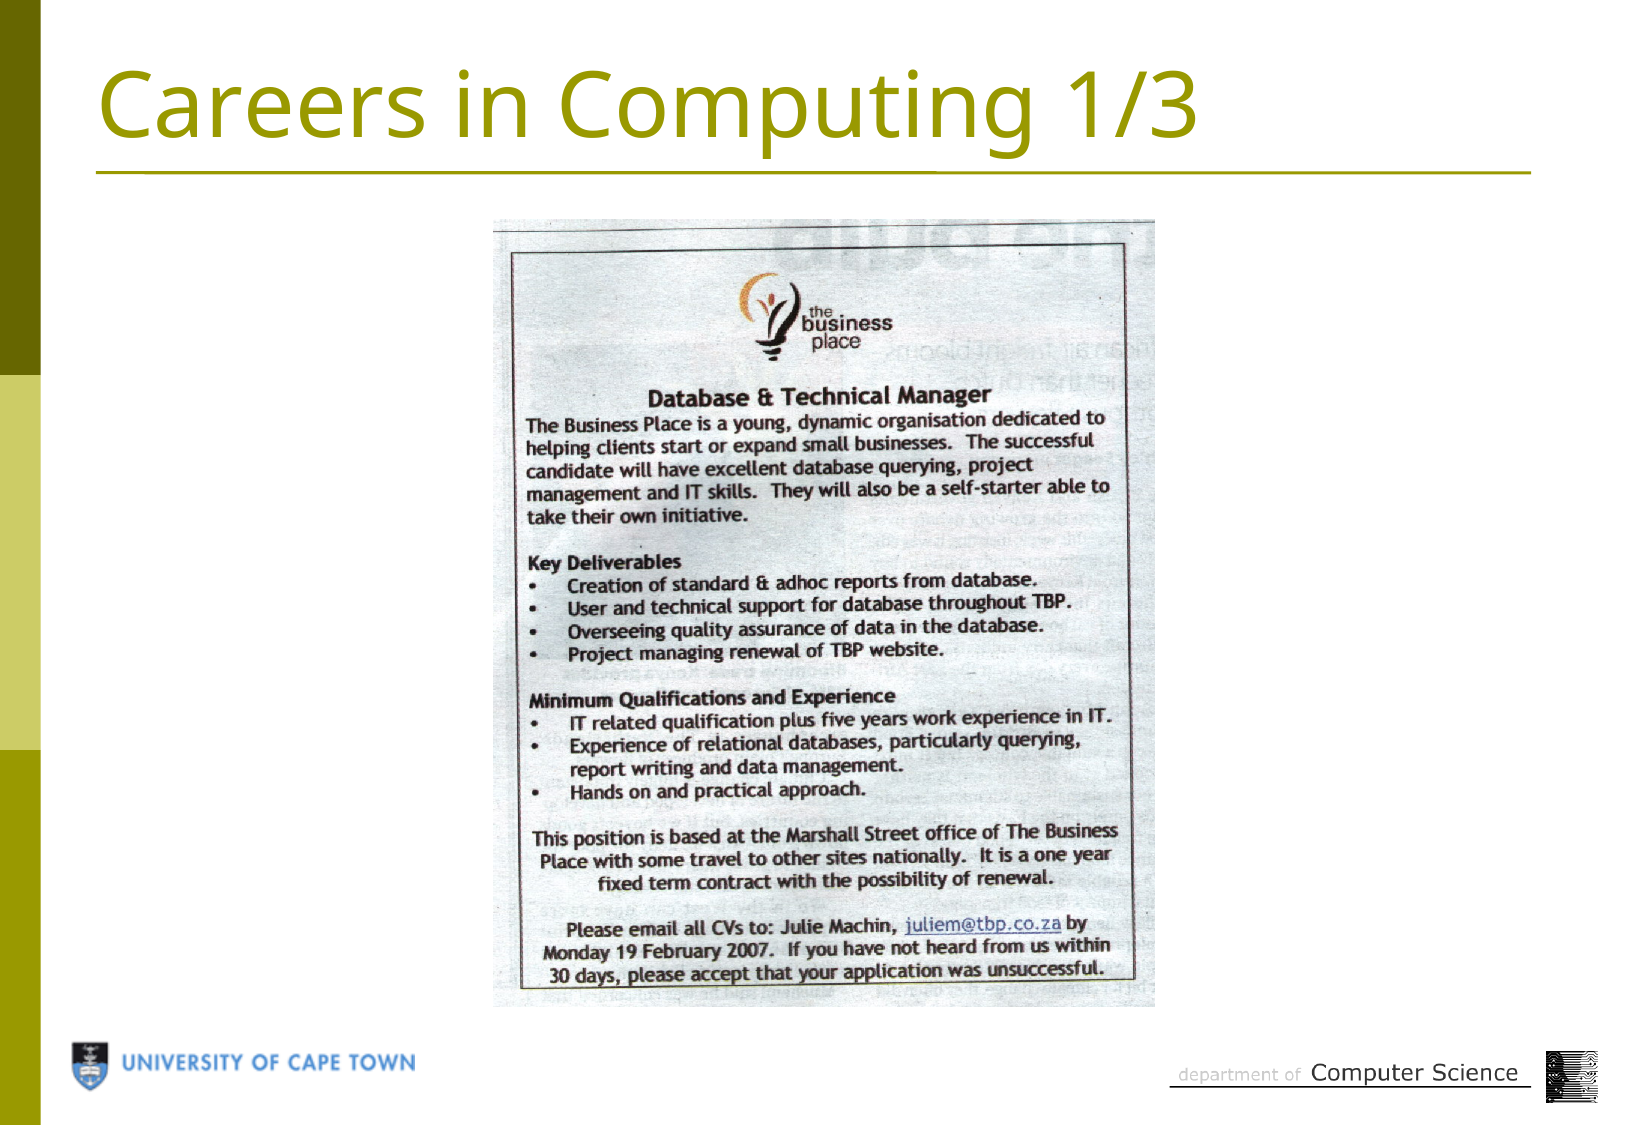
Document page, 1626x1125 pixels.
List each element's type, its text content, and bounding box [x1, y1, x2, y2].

title Careers in Computing 1/3 [81, 45, 1544, 173]
picture [1169, 1043, 1532, 1091]
picture [61, 1024, 415, 1103]
picture [1546, 1051, 1598, 1103]
picture [493, 219, 1155, 1007]
